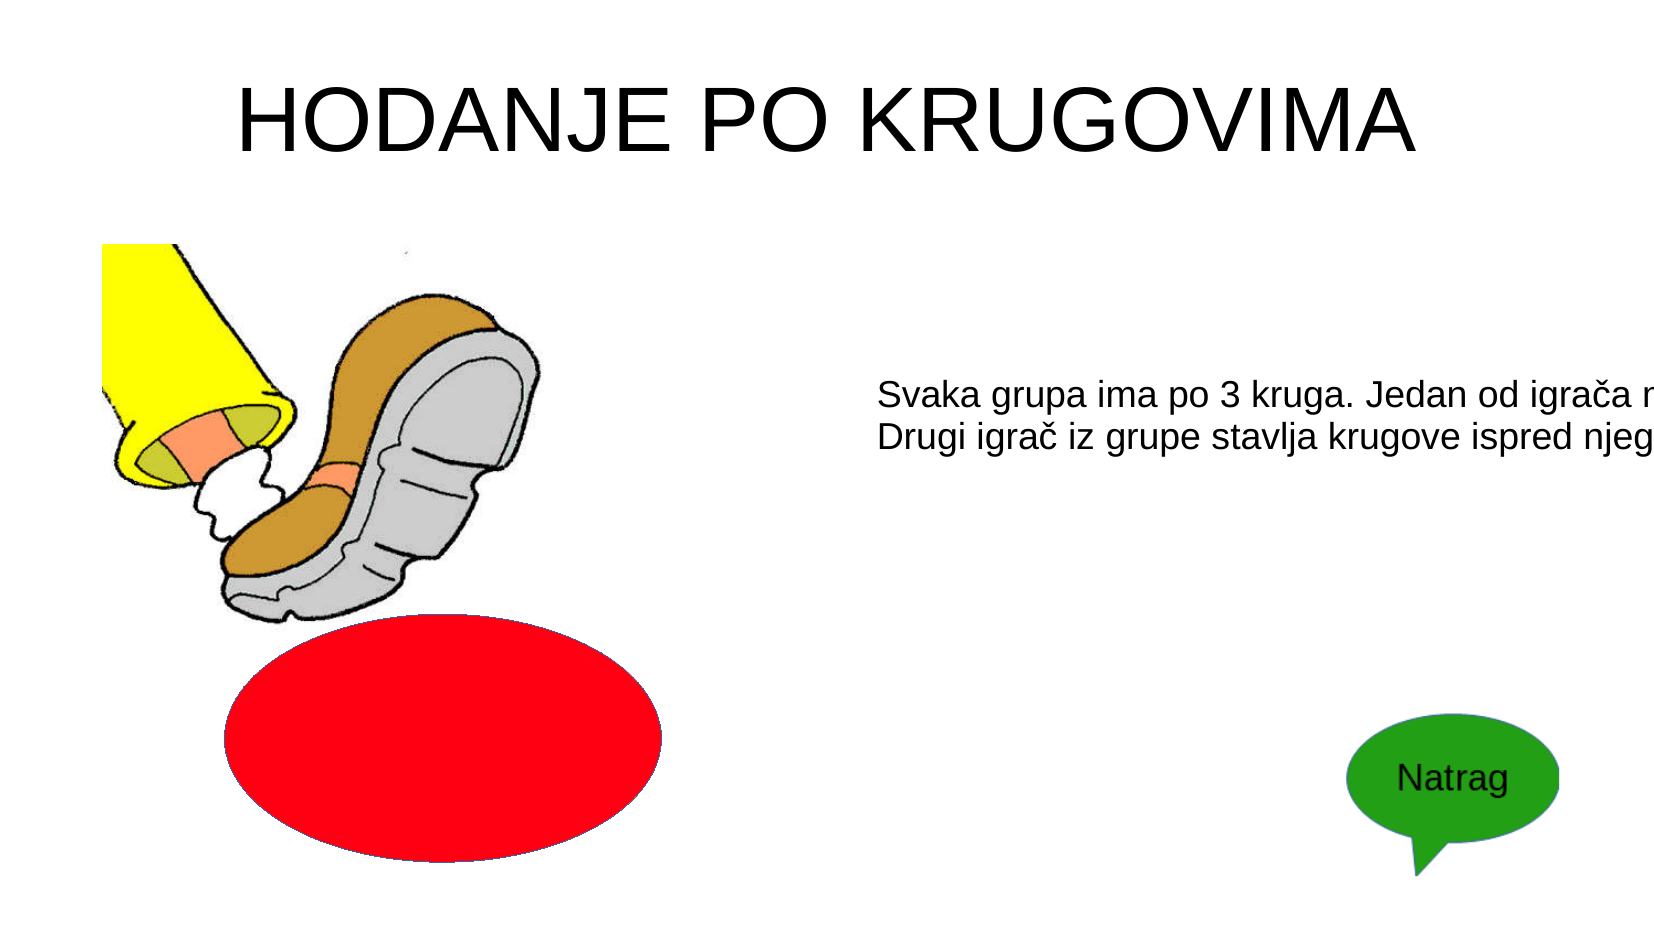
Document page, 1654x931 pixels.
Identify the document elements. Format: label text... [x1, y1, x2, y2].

picture [102, 244, 544, 686]
title HODANJE PO KRUGOVIMA [82, 37, 1571, 193]
text_box [224, 614, 662, 863]
text_box Svaka grupa ima po 3 kruga. Jedan od igrača mora što prije doći na drugu stranu dvorane, ali smije stati samo na krugove. Drugi igrač iz grupe stavlja krugove ispred njega. [862, 366, 1647, 792]
picture [1325, 696, 1583, 880]
